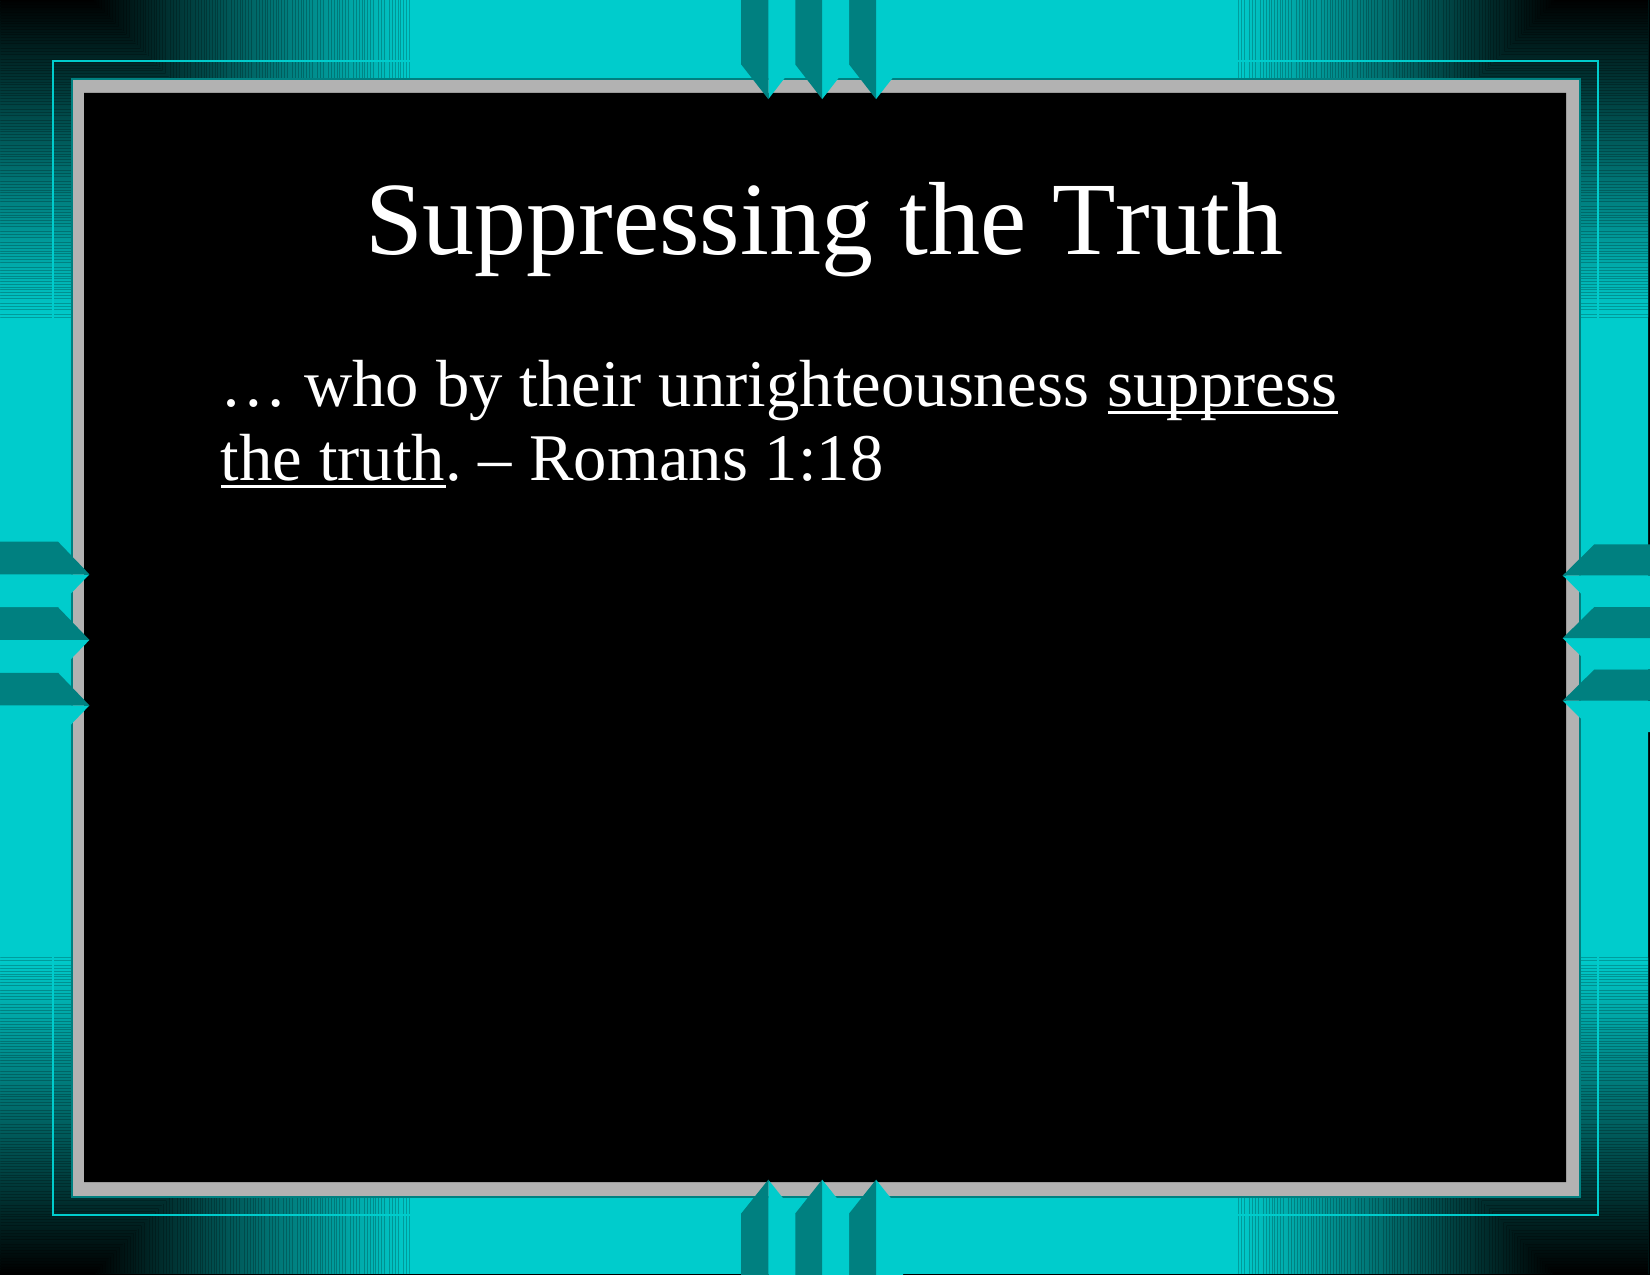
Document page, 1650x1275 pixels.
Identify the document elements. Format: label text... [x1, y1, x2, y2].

text_box … who by their unrighteousness suppress the truth. – Romans 1:18 [206, 339, 1444, 564]
title Suppressing the Truth [123, 113, 1527, 326]
